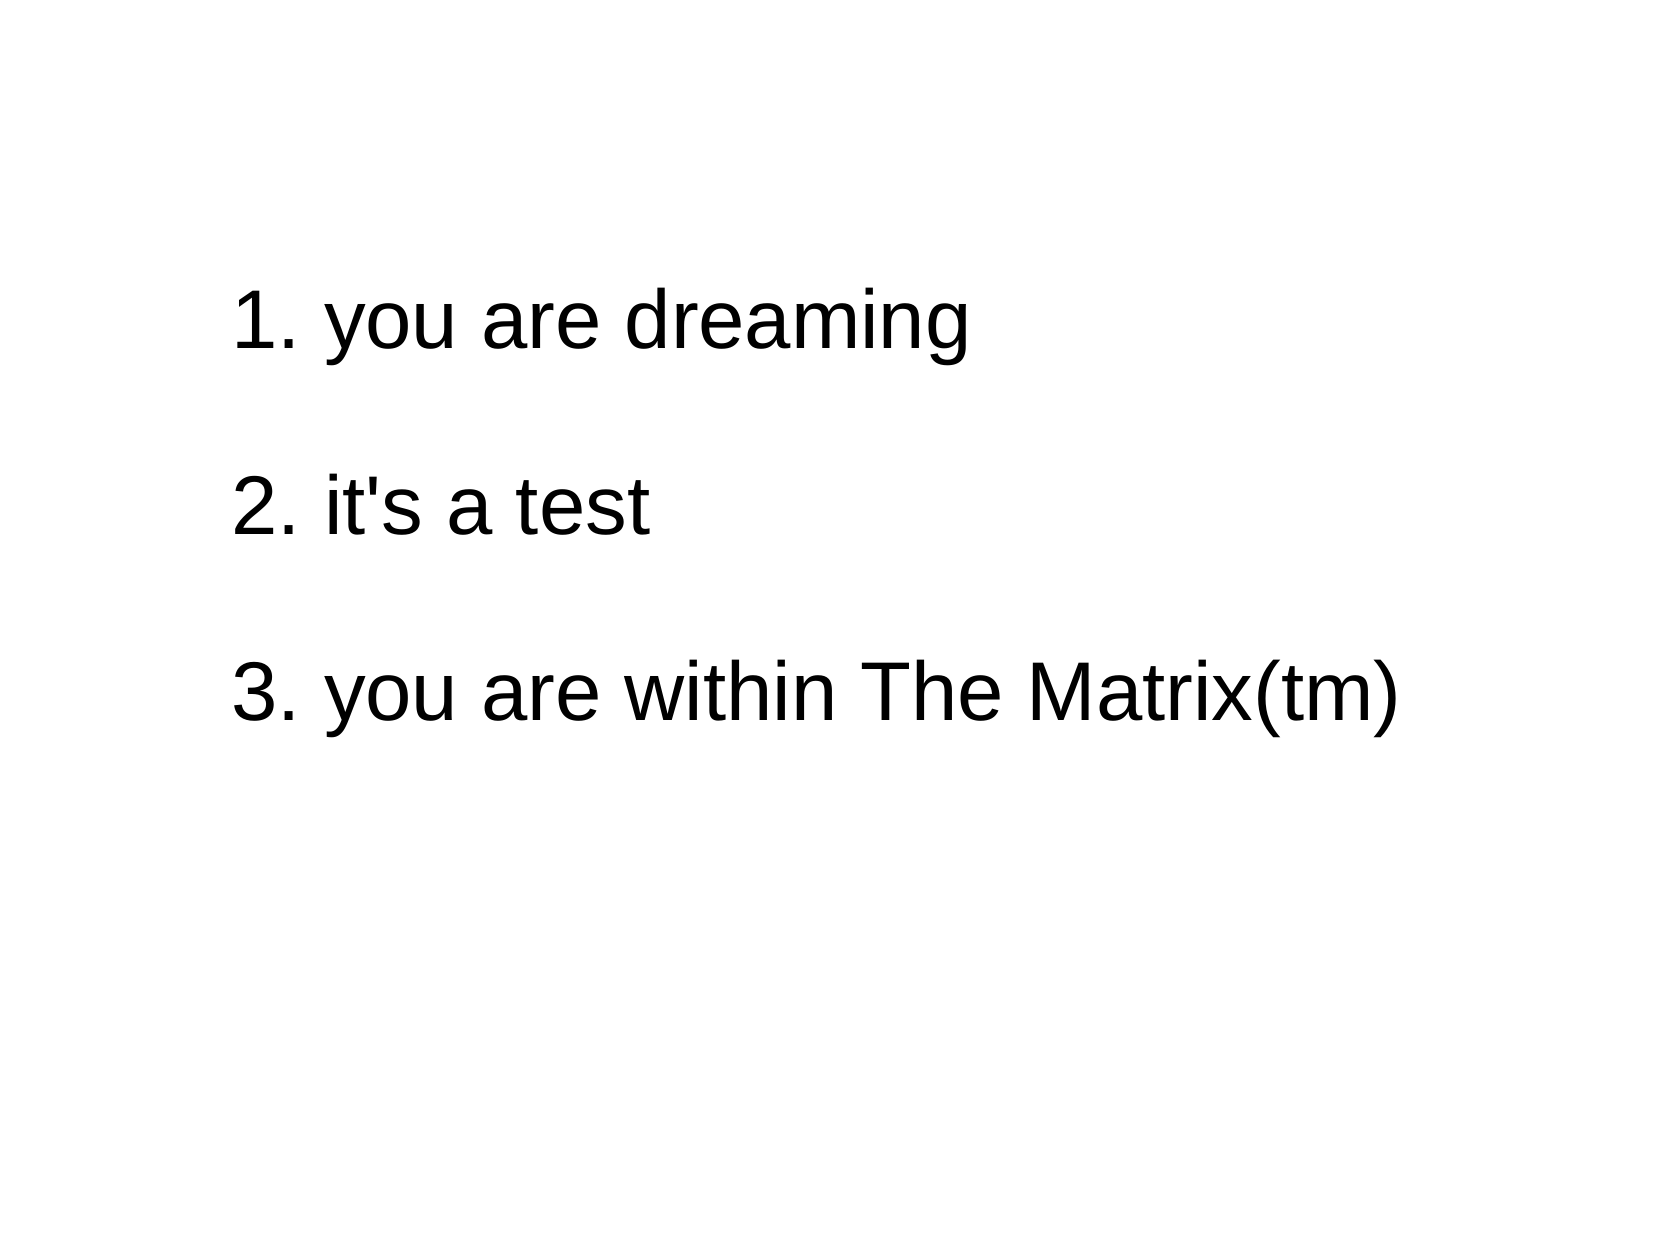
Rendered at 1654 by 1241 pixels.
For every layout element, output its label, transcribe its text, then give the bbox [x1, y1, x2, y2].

text_box 1. you are dreaming 2. it's a test 3. you are within The Matrix(tm) [216, 265, 1597, 766]
